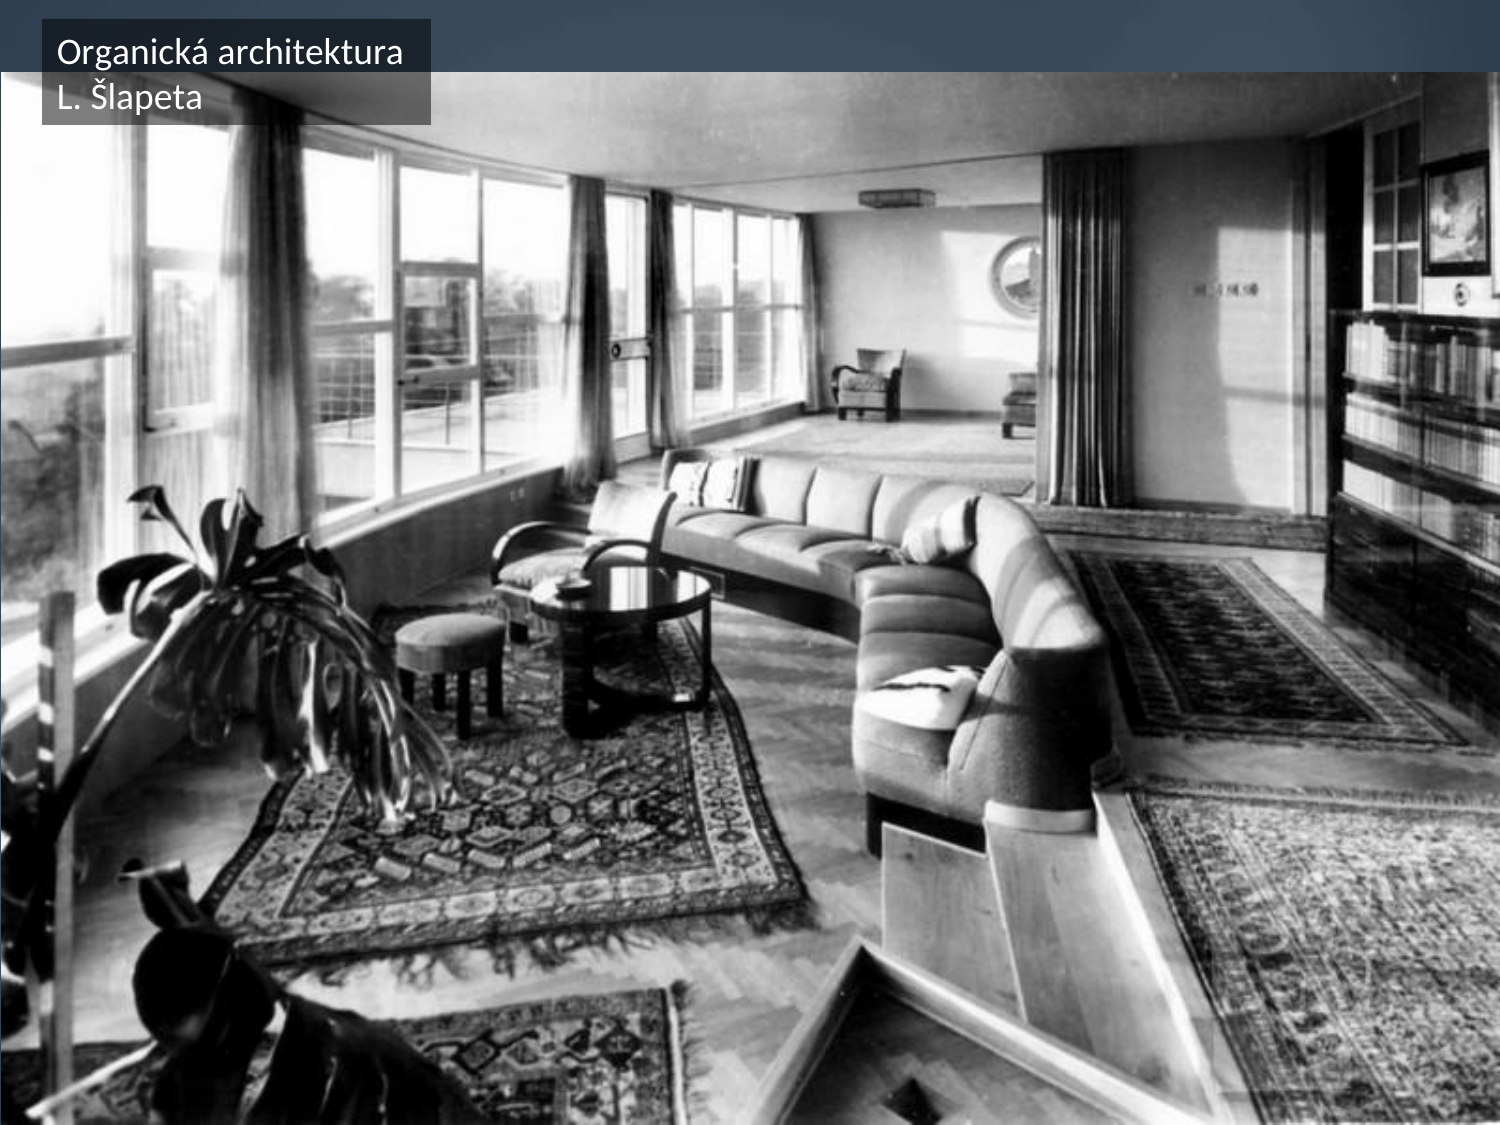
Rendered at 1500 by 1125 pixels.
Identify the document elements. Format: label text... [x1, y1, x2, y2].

picture [0, 0, 1500, 1125]
text_box Organická architektura L. Šlapeta [42, 18, 467, 125]
